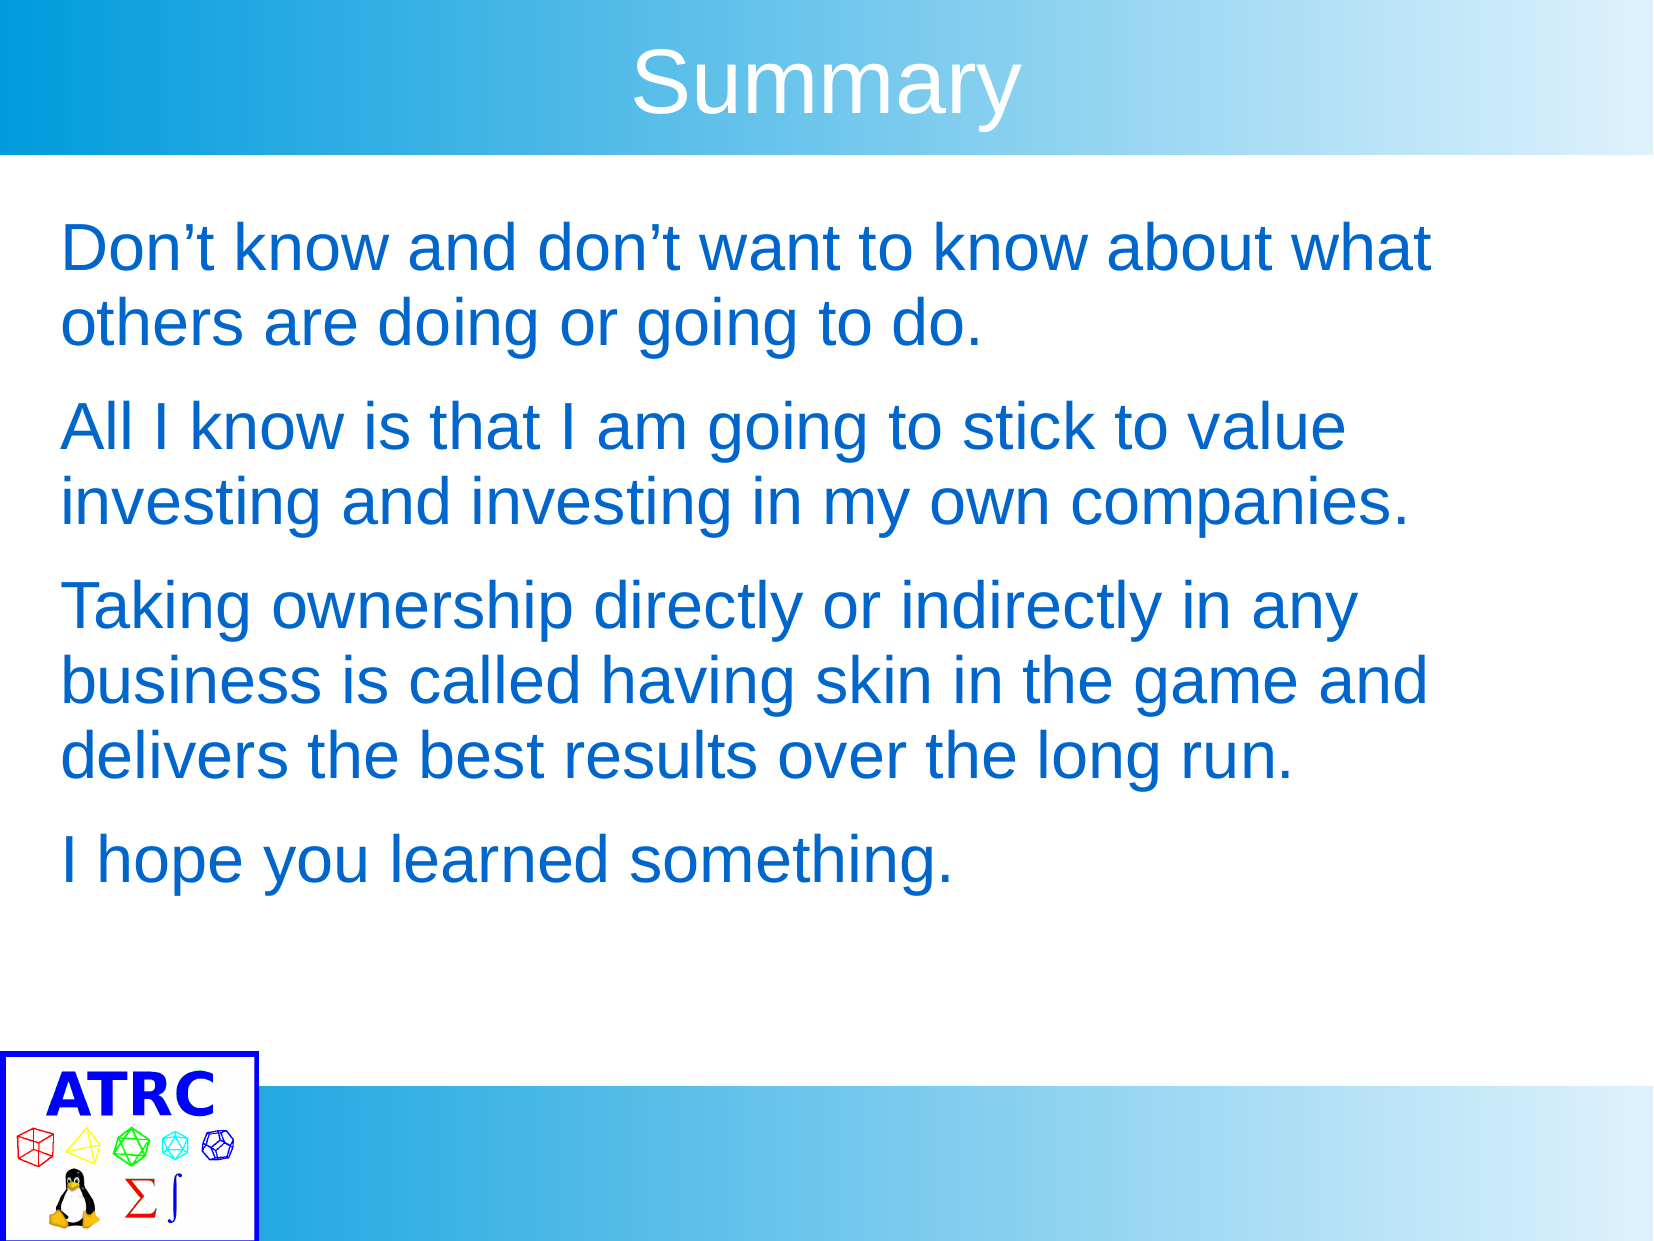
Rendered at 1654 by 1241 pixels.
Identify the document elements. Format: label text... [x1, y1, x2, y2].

title Summary [82, 30, 1571, 135]
list Don’t know and don’t want to know about what others are doing or going to do. All I know is that I am going to stick to value investing and investing in my own companies. Taking ownership directly or indirectly in any business is called having skin in the game and delivers the best results over the long run. I hope you learned something. [60, 210, 1549, 930]
picture [0, 1051, 259, 1241]
